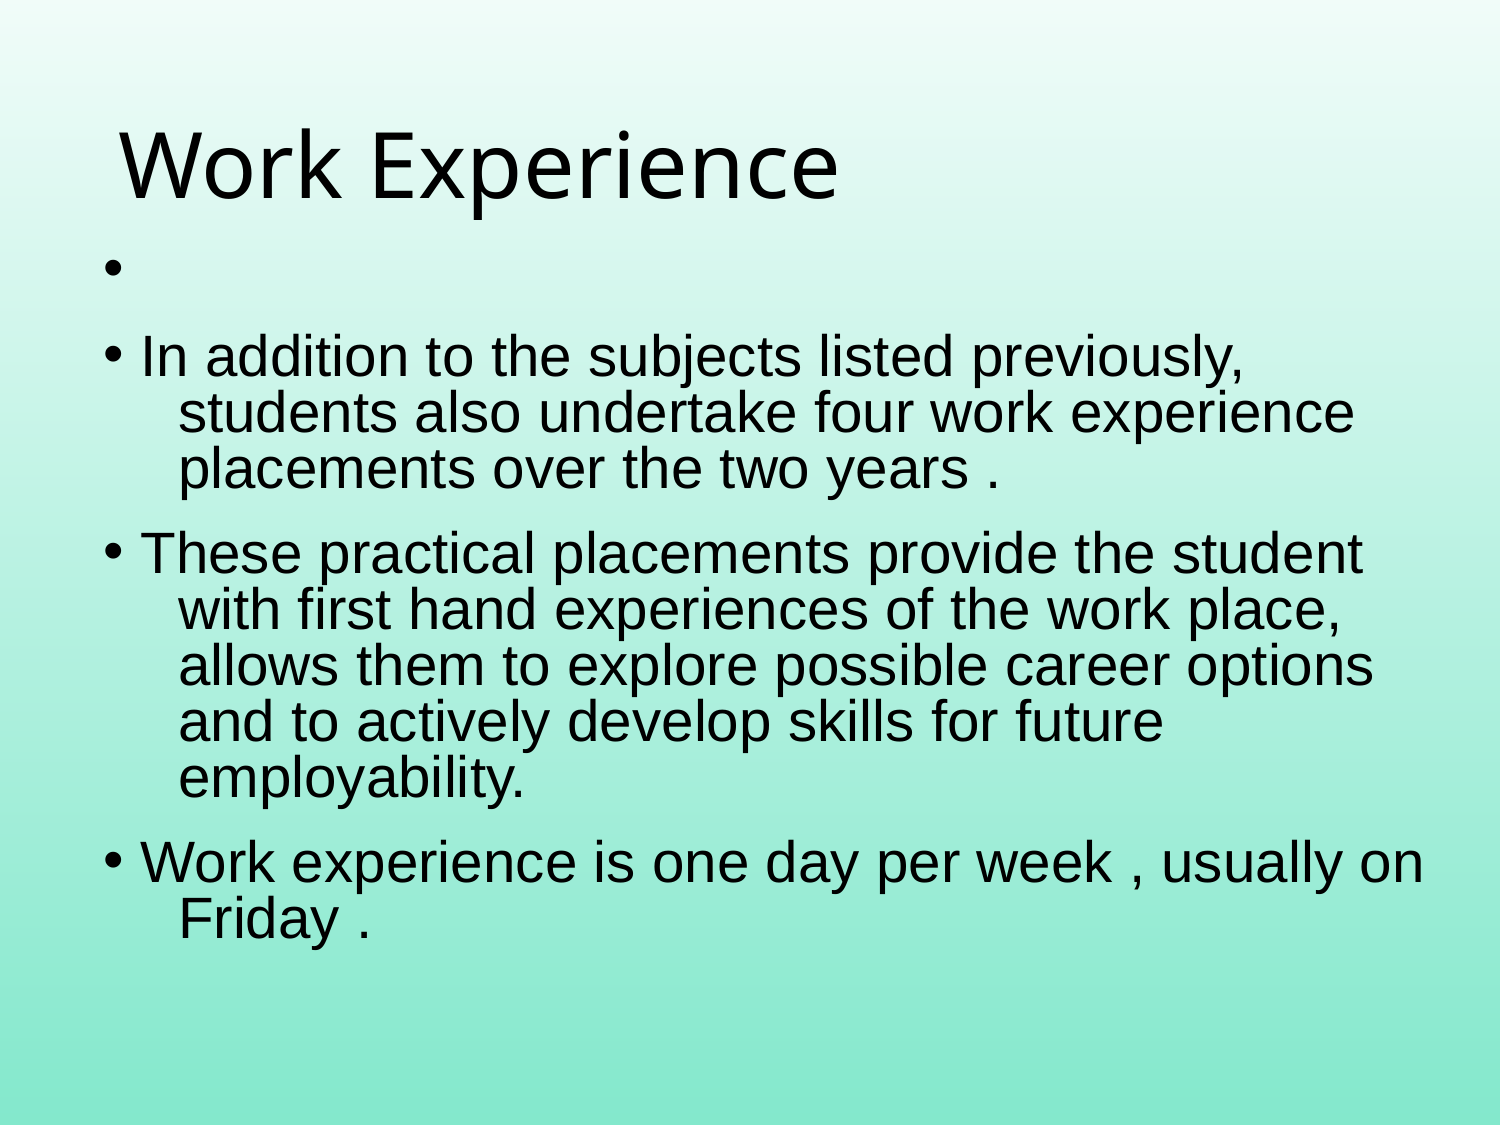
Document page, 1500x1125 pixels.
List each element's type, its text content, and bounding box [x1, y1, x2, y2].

list In addition to the subjects listed previously, students also undertake four work experience placements over the two years . These practical placements provide the student with first hand experiences of the work place, allows them to explore possible career options and to actively develop skills for future employability. Work experience is one day per week , usually on Friday . [103, 232, 1454, 976]
title Work Experience [103, 59, 1397, 232]
